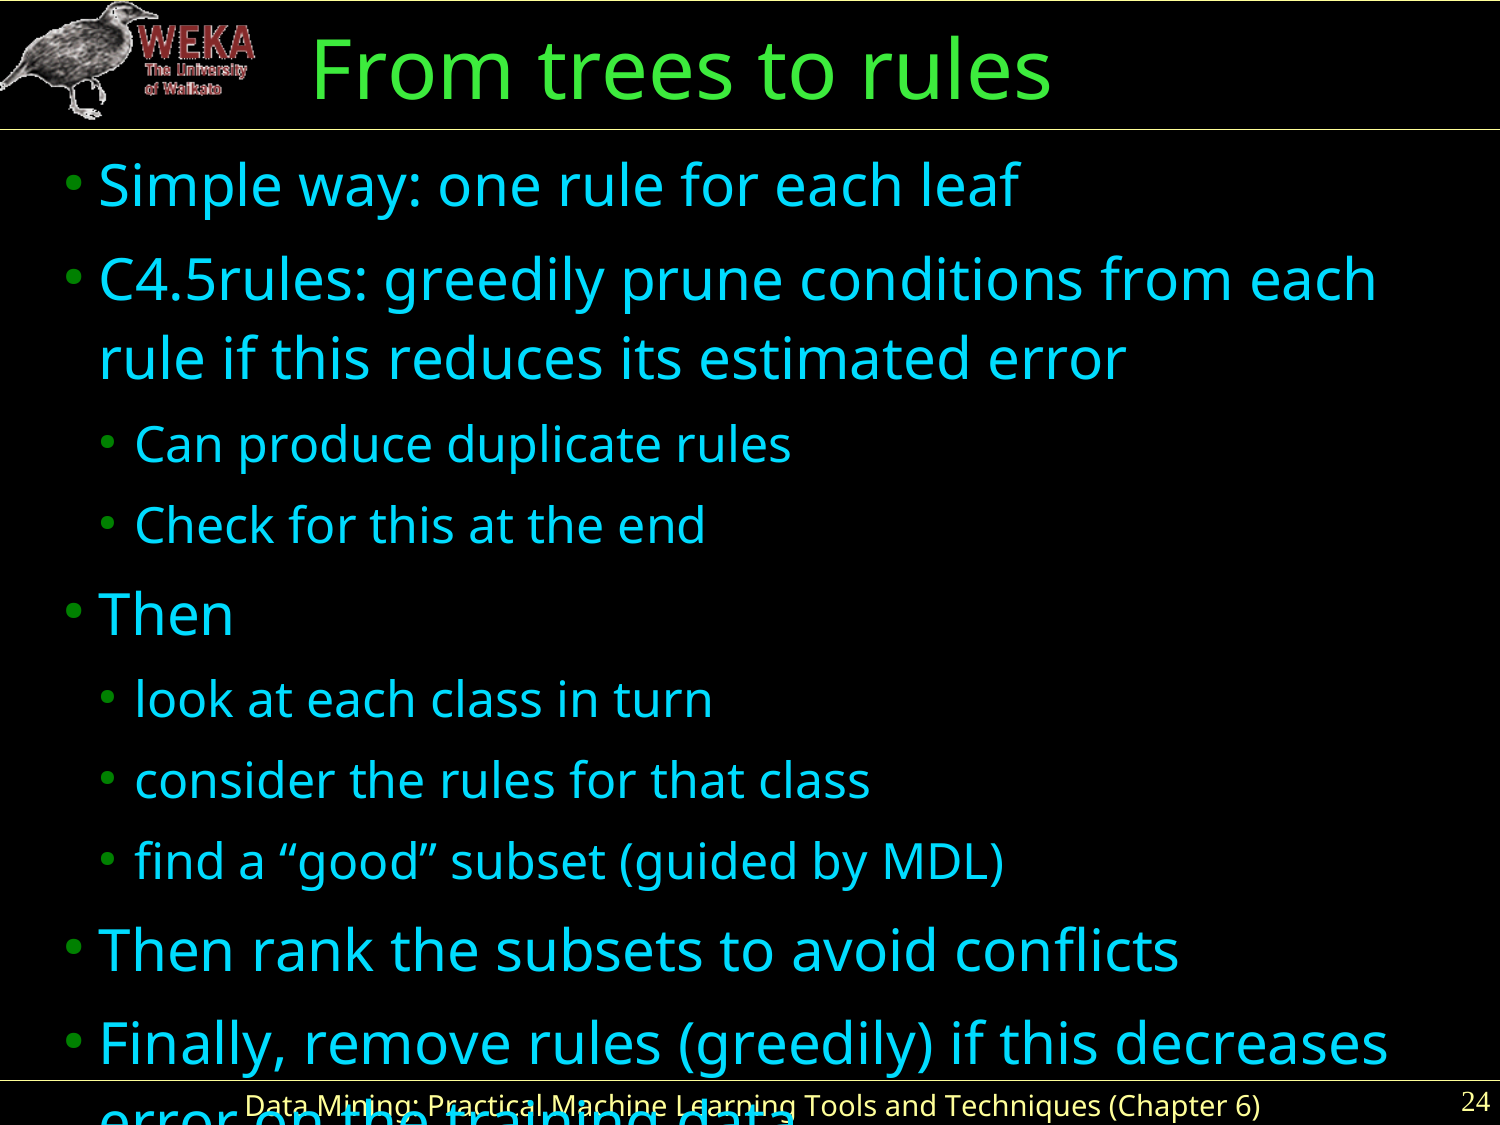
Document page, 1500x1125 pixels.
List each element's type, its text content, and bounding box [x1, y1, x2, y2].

title From trees to rules [295, 0, 1500, 148]
picture [0, 1, 266, 129]
list Simple way: one rule for each leaf C4.5rules: greedily prune conditions from each rule if this reduces its estimated error Can produce duplicate rules Check for this at the end Then look at each class in turn consider the rules for that class find a “good” subset (guided by MDL) Then rank the subsets to avoid conflicts Finally, remove rules (greedily) if this decreases error on the training data [13, 137, 1477, 1013]
